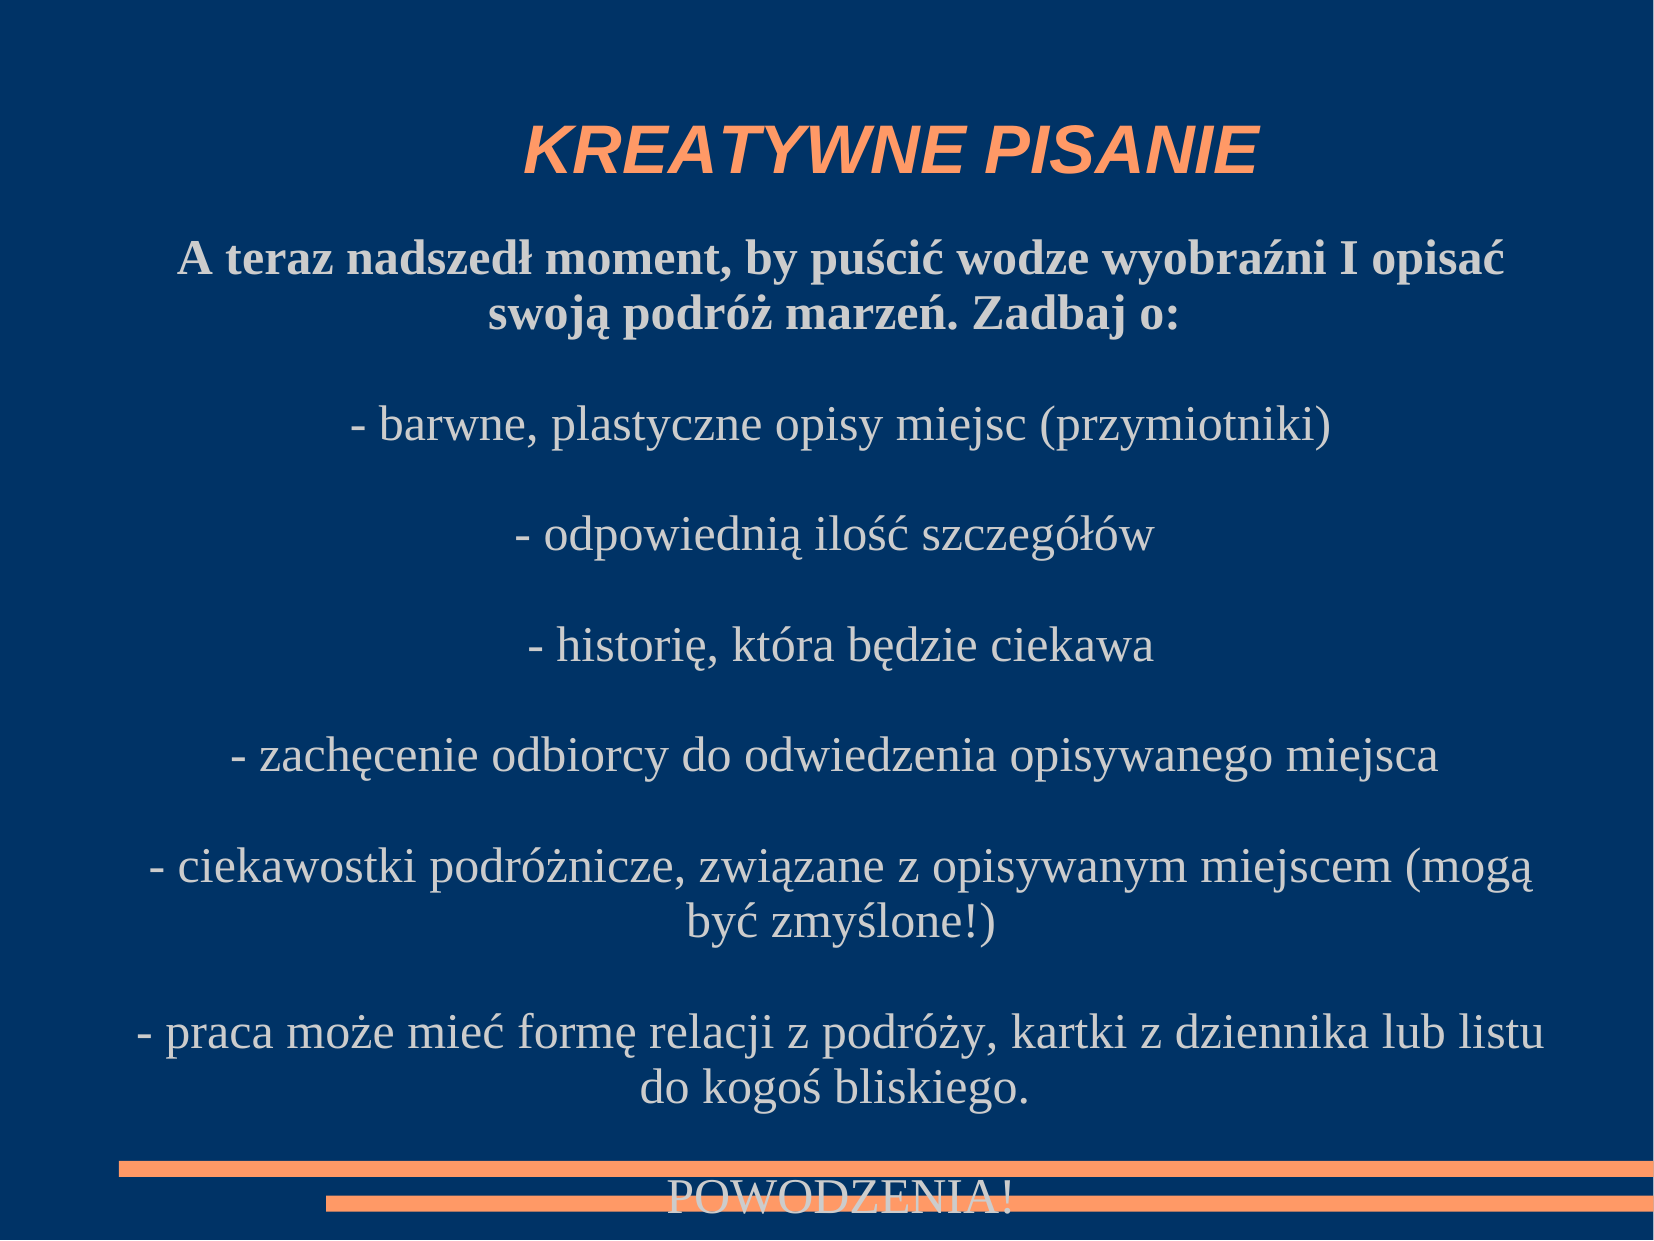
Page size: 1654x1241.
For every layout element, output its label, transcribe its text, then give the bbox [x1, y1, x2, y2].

subtitle A teraz nadszedł moment, by puścić wodze wyobraźni I opisać swoją podróż marzeń. Zadbaj o: - barwne, plastyczne opisy miejsc (przymiotniki) - odpowiednią ilość szczegółów - historię, która będzie ciekawa - zachęcenie odbiorcy do odwiedzenia opisywanego miejsca - ciekawostki podróżnicze, związane z opisywanym miejscem (mogą być zmyślone!) - praca może mieć formę relacji z podróży, kartki z dziennika lub listu do kogoś bliskiego. POWODZENIA! [121, 220, 1561, 1234]
title KREATYWNE PISANIE [121, 46, 1534, 220]
